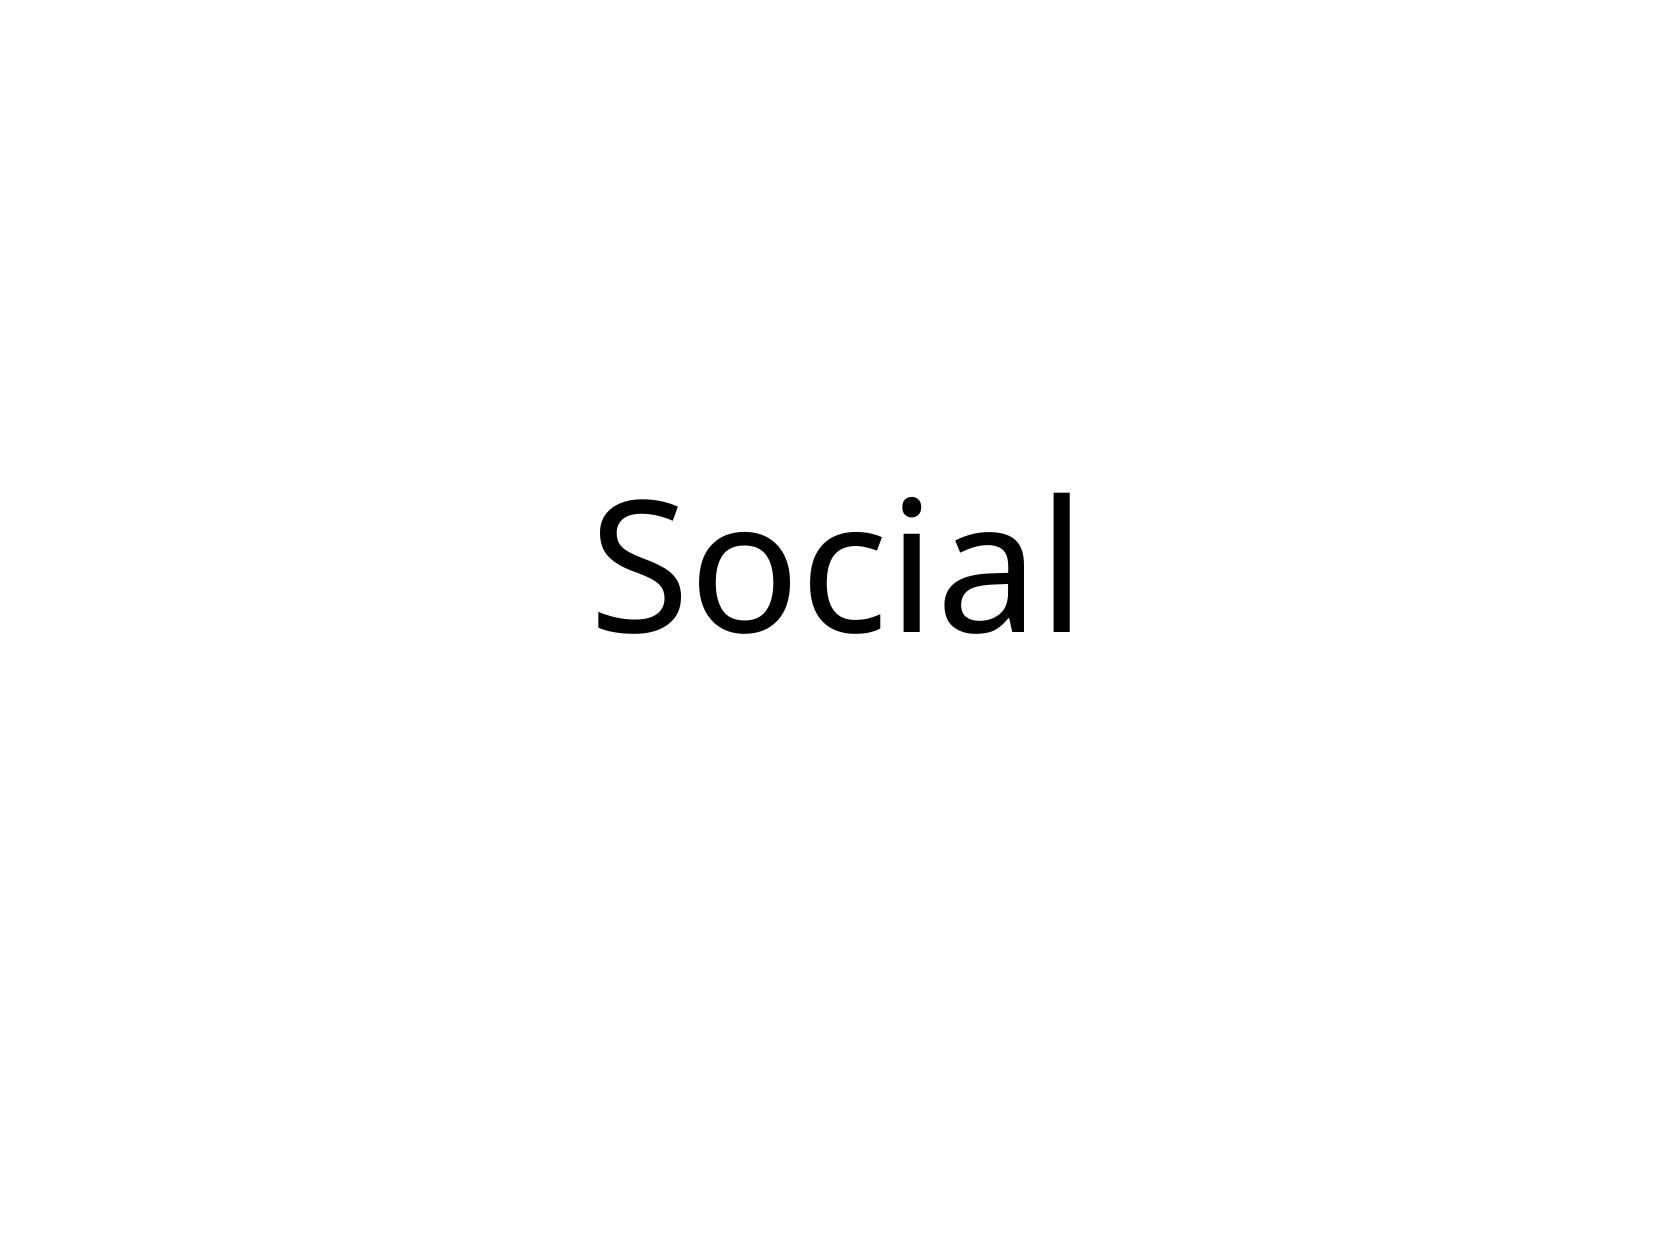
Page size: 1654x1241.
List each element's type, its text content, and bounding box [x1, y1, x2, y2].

subtitle Social [29, 118, 1571, 1004]
